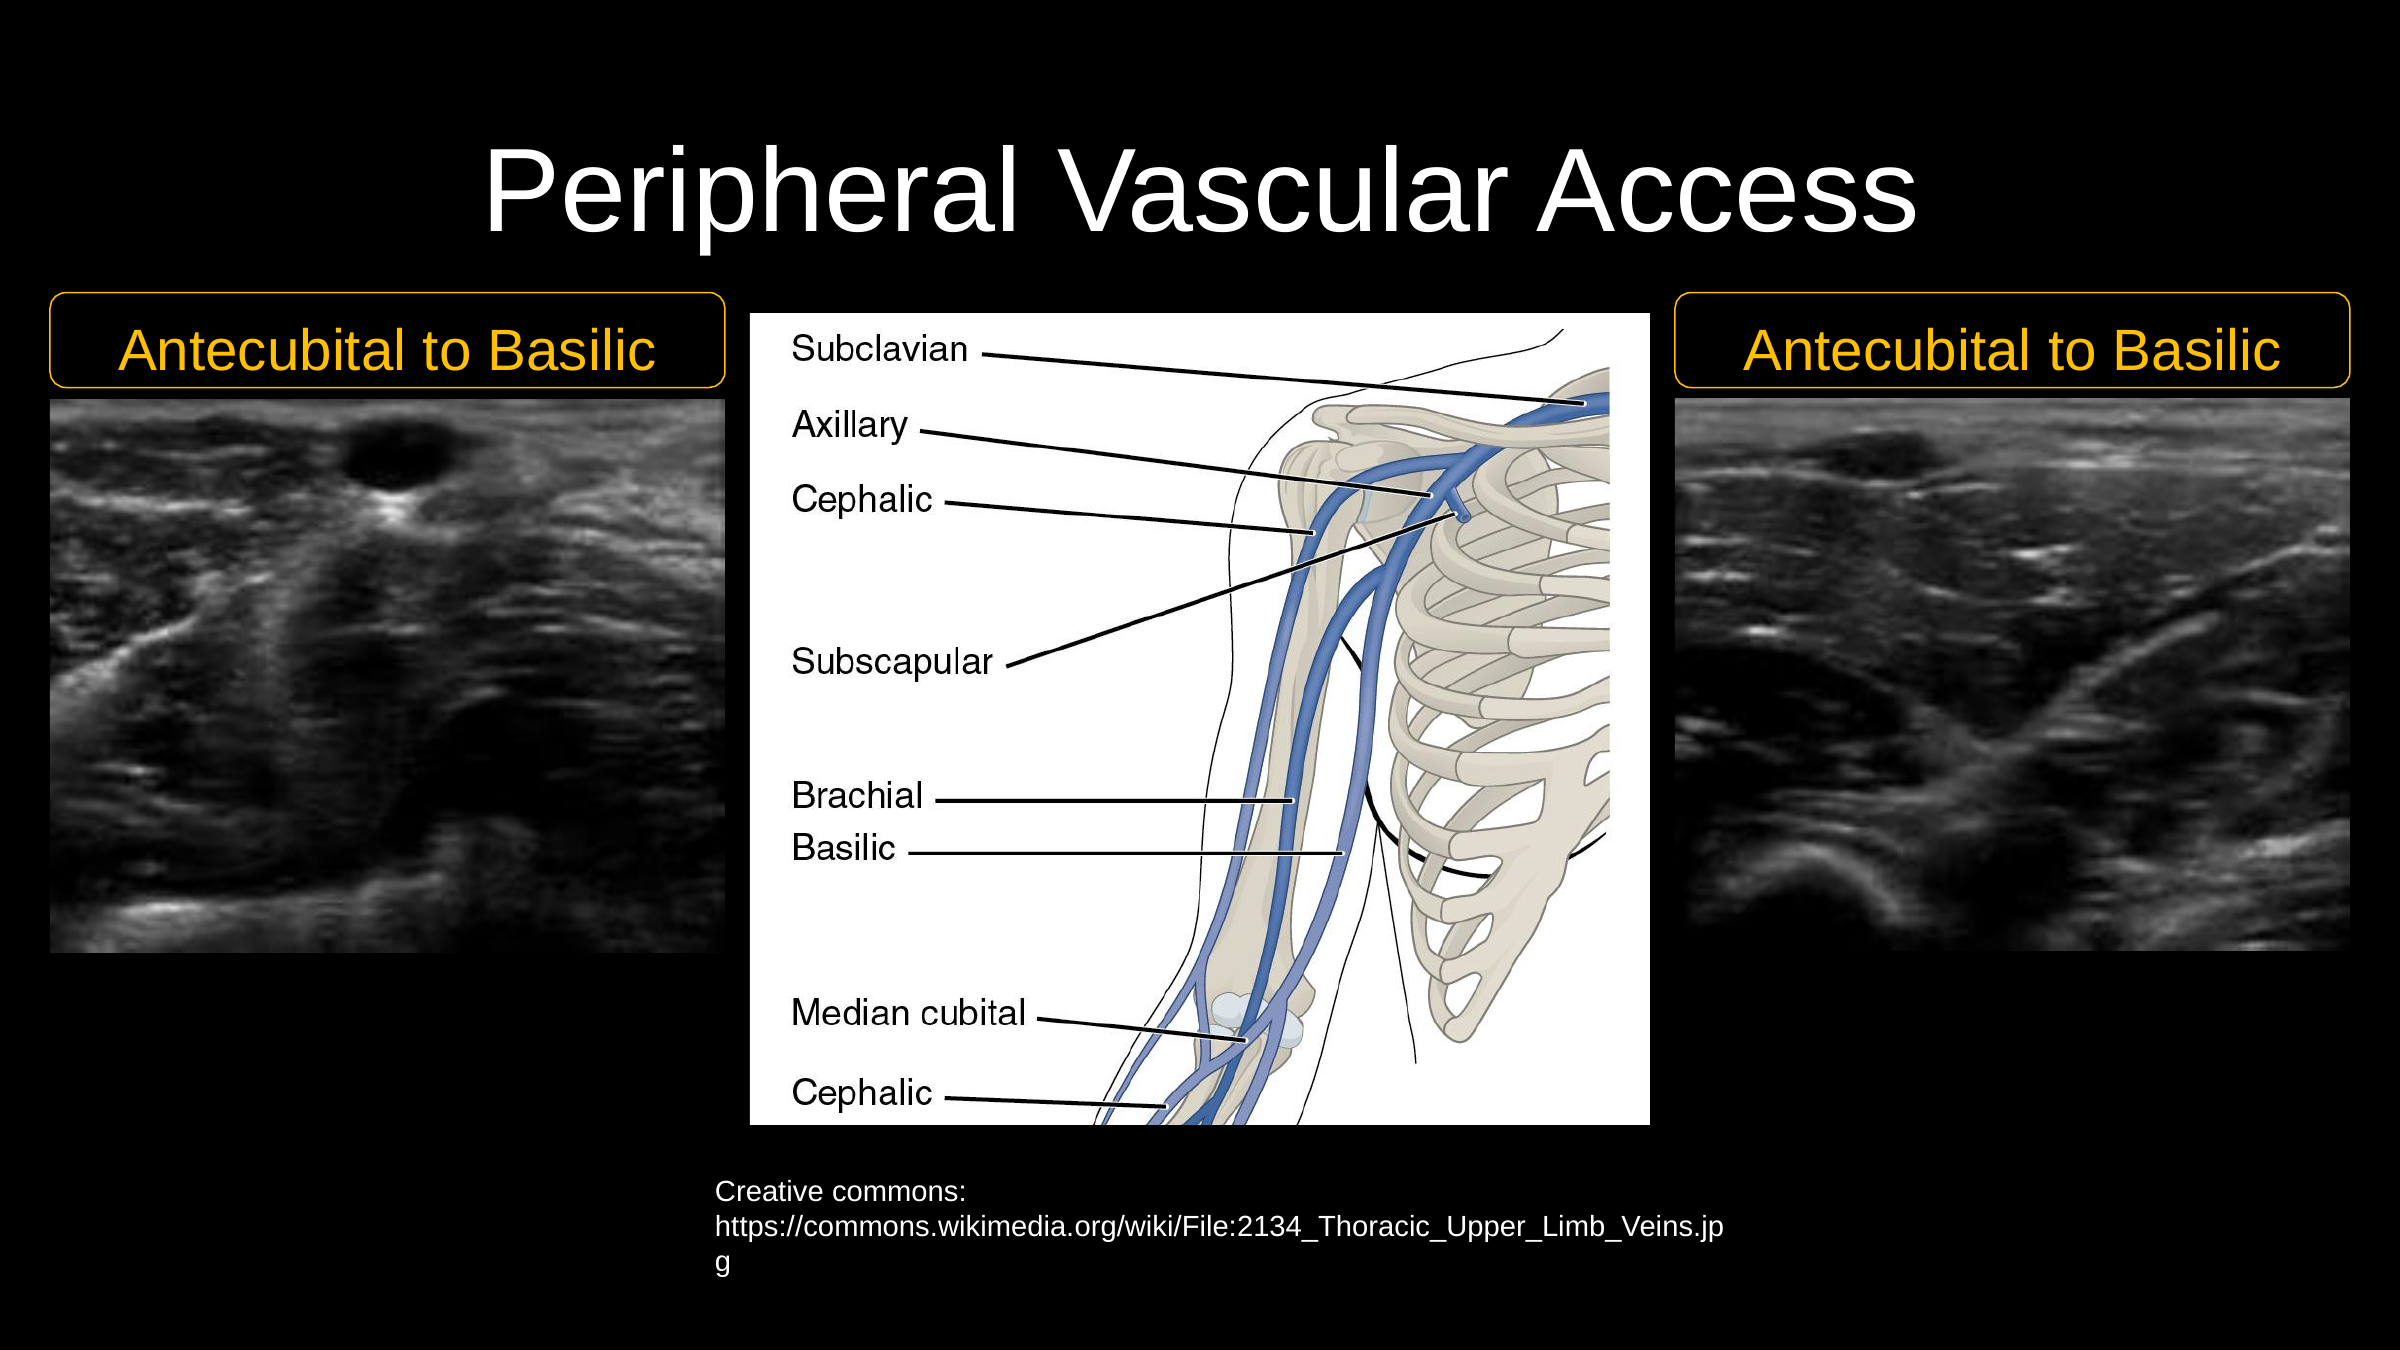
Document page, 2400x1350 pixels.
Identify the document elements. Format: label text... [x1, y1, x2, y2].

text_box Antecubital to Basilic [116, 312, 659, 383]
text_box [0, 0, 2400, 1350]
text_box Peripheral Vascular Access [478, 112, 1921, 256]
text_box Peripheral Vascular Access [710, 175, 742, 224]
text_box Creative commons: https://commons.wikimedia.org/wiki/File:2134_Thoracic_Upper_Limb_Veins.jpg [712, 1172, 1738, 1278]
text_box Antecubital to Basilic [1741, 312, 2284, 383]
